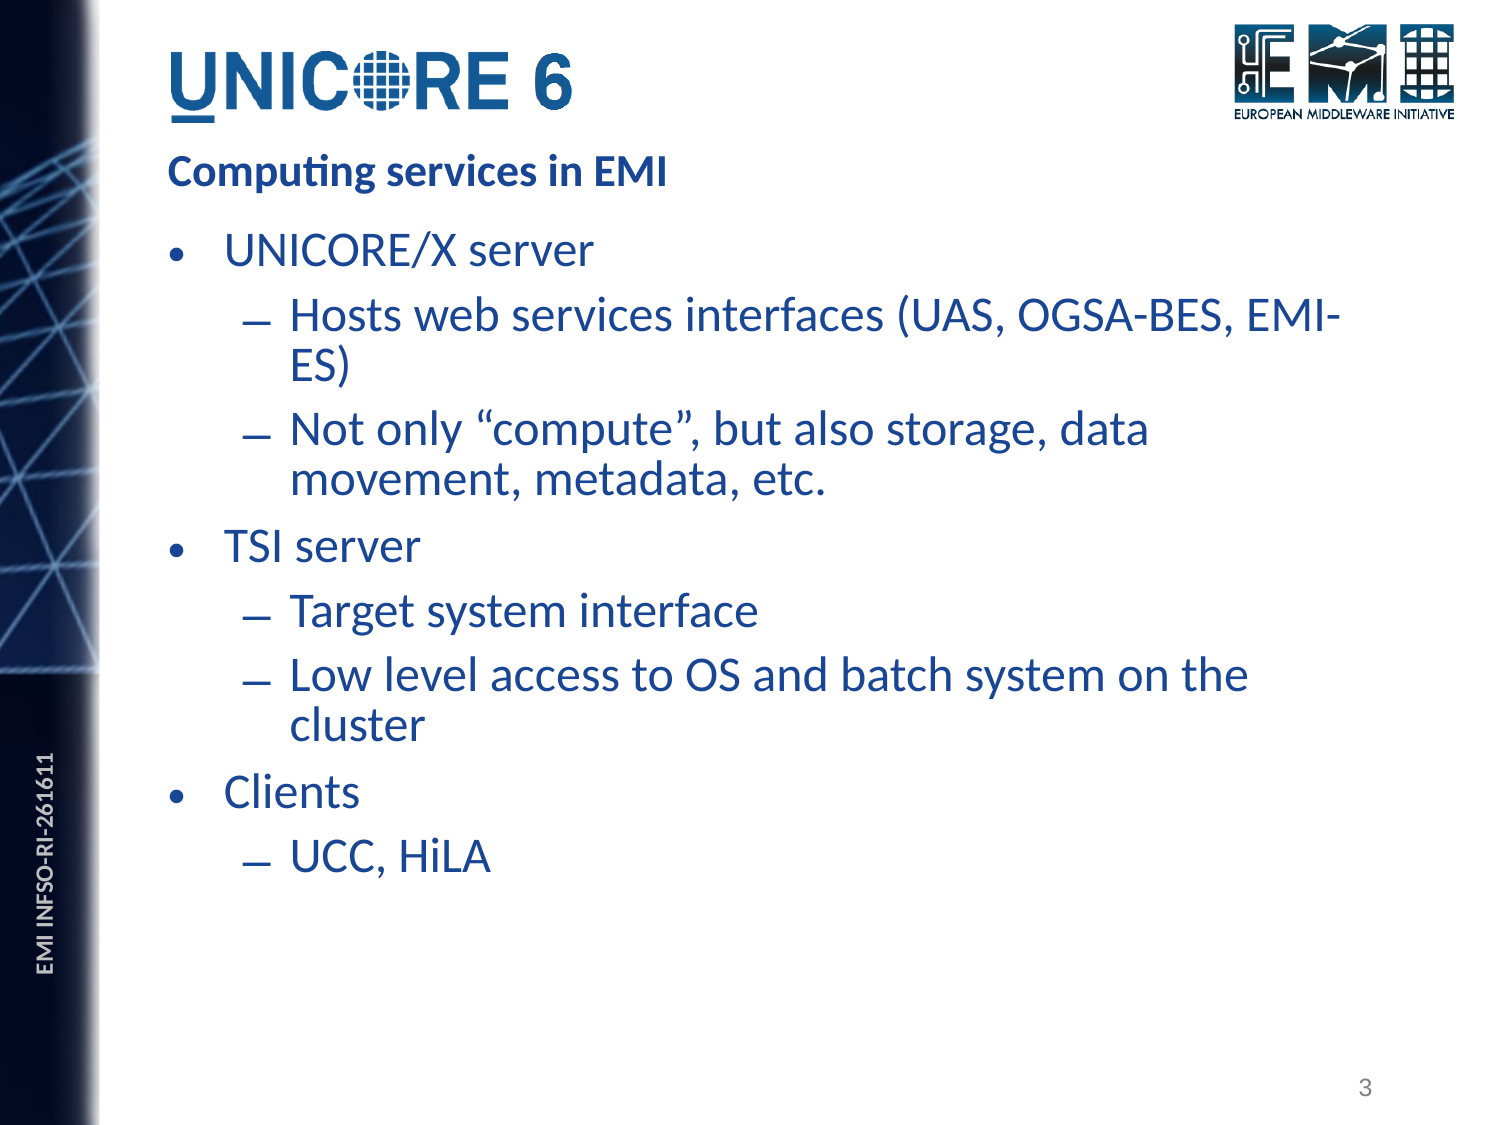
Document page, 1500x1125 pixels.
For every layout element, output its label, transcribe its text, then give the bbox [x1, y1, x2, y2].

picture [1185, 8, 1500, 140]
text_box Computing services in EMI [153, 144, 1200, 218]
picture [0, 0, 111, 1125]
picture [167, 48, 575, 125]
list UNICORE/X server Hosts web services interfaces (UAS, OGSA-BES, EMI-ES) Not only “compute”, but also storage, data movement, metadata, etc. TSI server Target system interface Low level access to OS and batch system on the cluster Clients UCC, HiLA [153, 221, 1381, 1117]
text_box <Nummer> [1343, 1063, 1426, 1123]
